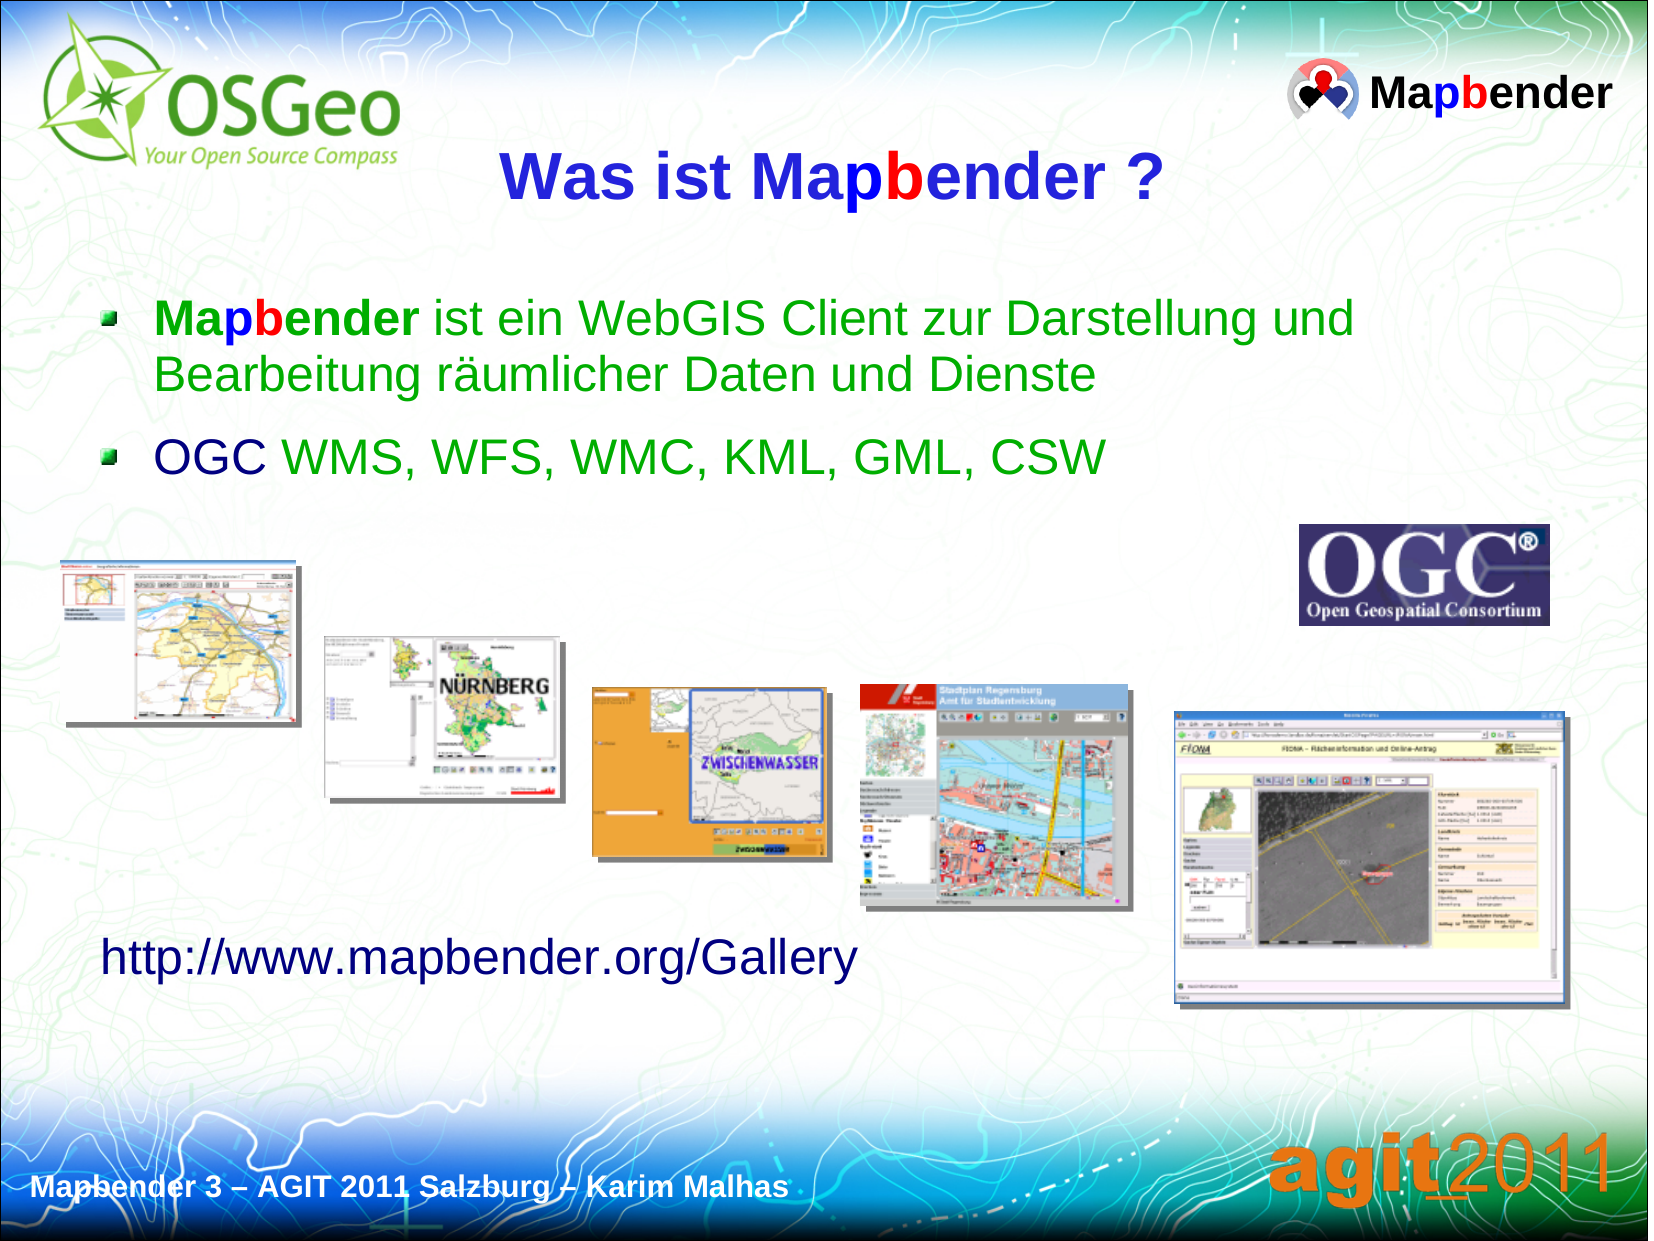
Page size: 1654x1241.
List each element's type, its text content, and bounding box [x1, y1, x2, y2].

picture [1, 1, 1647, 1240]
list Mapbender ist ein WebGIS Client zur Darstellung und Bearbeitung räumlicher Daten und Dienste OGC WMS, WFS, WMC, KML, GML, CSW http://www.mapbender.org/Gallery [82, 290, 1571, 1146]
title Was ist Mapbender ? [88, 88, 1577, 264]
